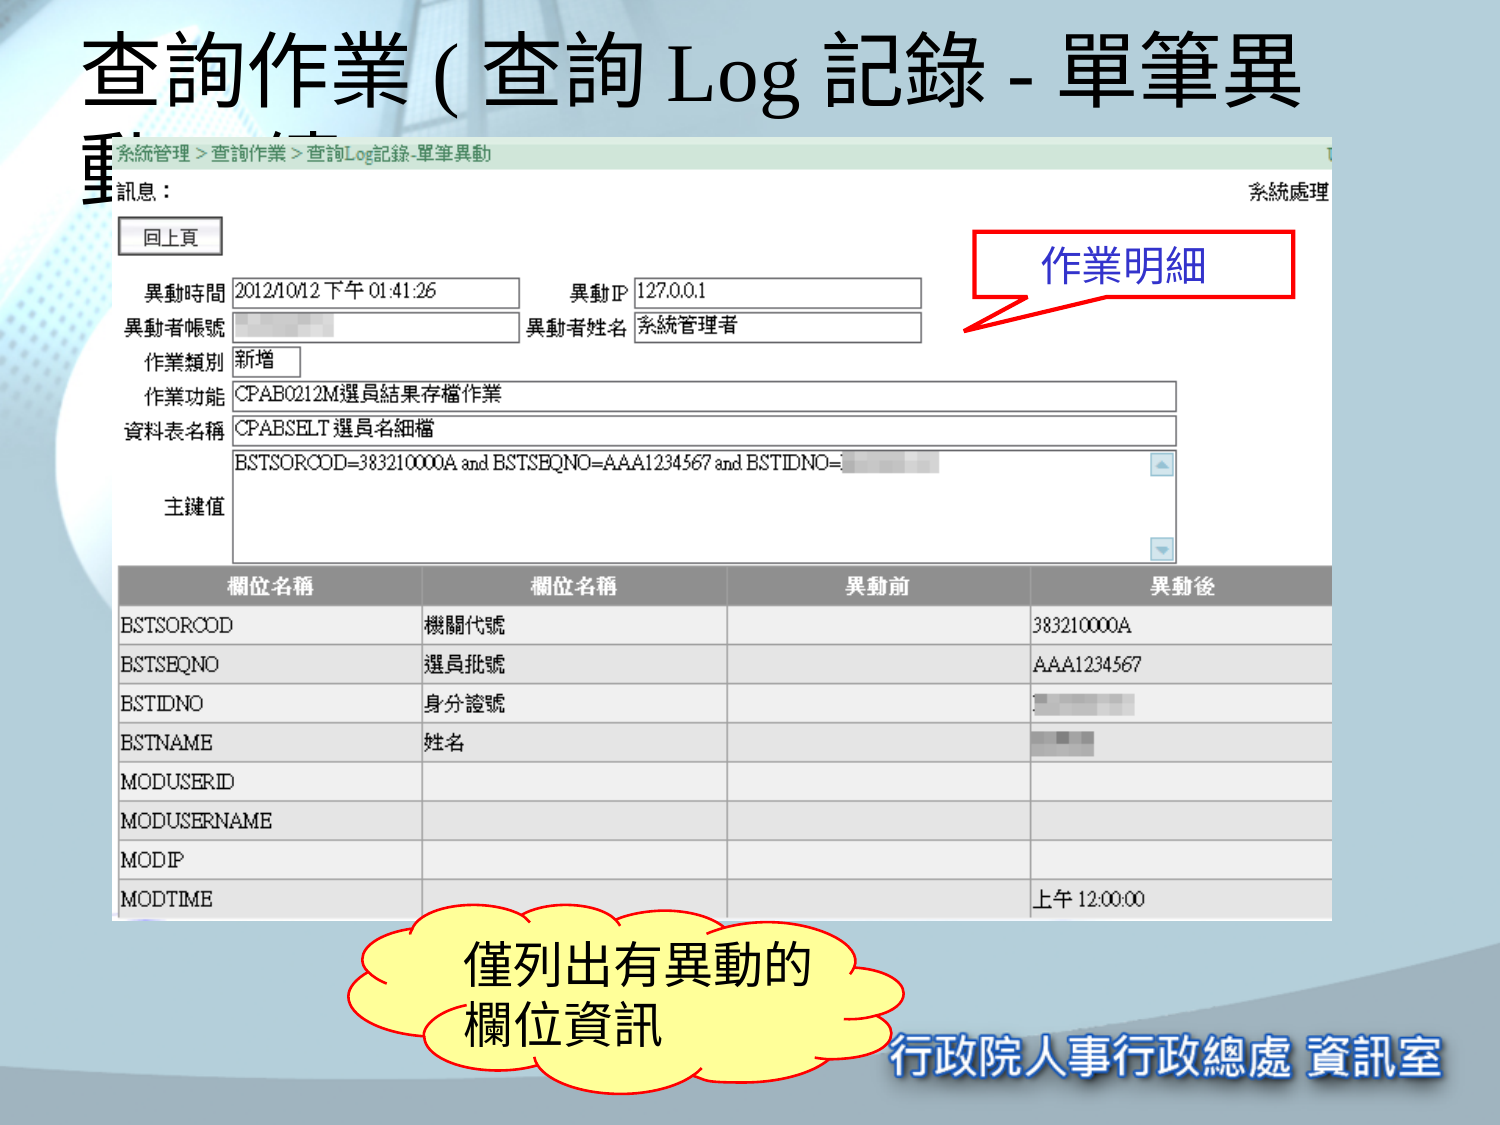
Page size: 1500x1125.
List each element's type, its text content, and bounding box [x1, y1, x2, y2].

title 查詢作業(查詢Log記錄-單筆異動)-續 [64, 10, 1436, 143]
text_box 作業明細 [963, 231, 1294, 332]
text_box 僅列出有異動的欄位資訊 [348, 904, 904, 1094]
picture [112, 137, 1332, 921]
